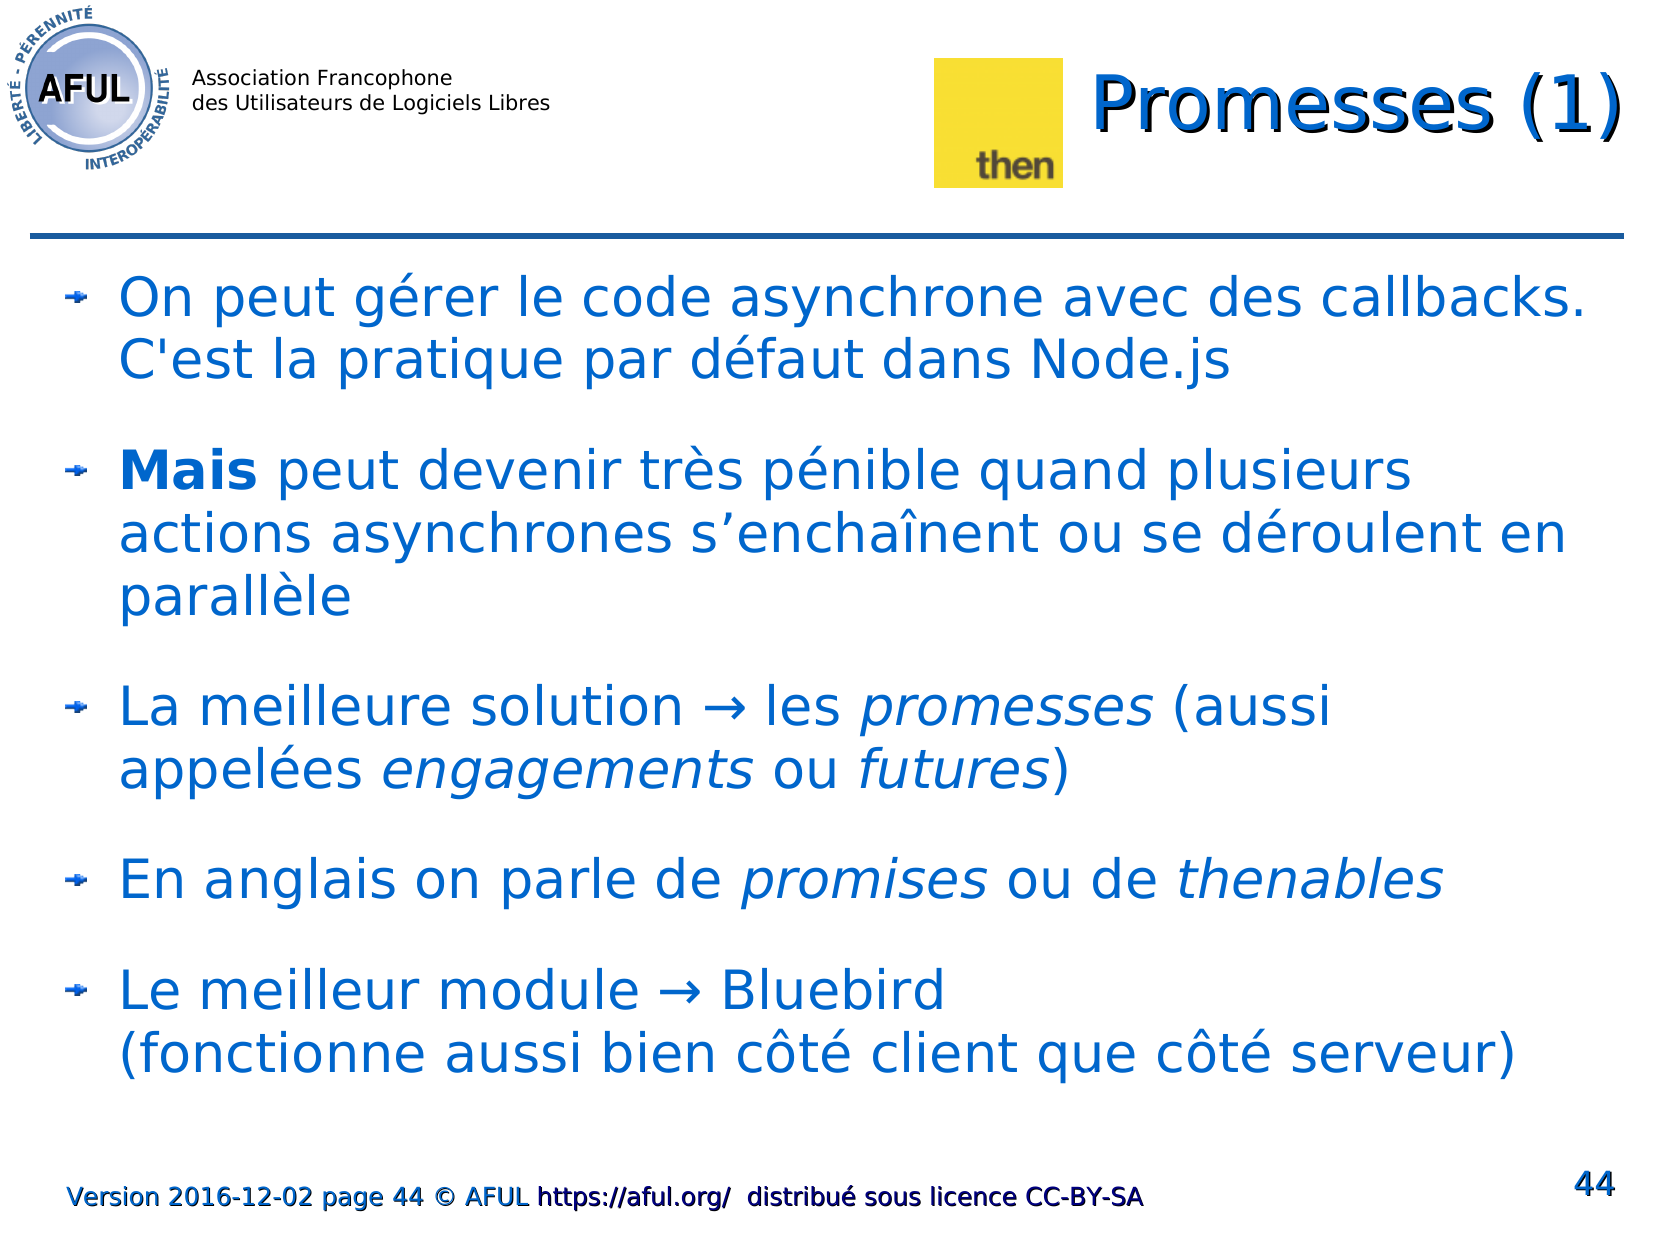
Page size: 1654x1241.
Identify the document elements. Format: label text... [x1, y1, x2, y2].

list On peut gérer le code asynchrone avec des callbacks. C'est la pratique par défaut dans Node.js Mais peut devenir très pénible quand plusieurs actions asynchrones s’enchaînent ou se déroulent en parallèle La meilleure solution → les promesses (aussi appelées engagements ou futures) En anglais on parle de promises ou de thenables Le meilleur module → Bluebird (fonctionne aussi bien côté client que côté serveur) [47, 265, 1595, 1211]
picture [0, 0, 178, 178]
title Promesses (1) [501, 0, 1625, 207]
picture [934, 58, 1063, 188]
